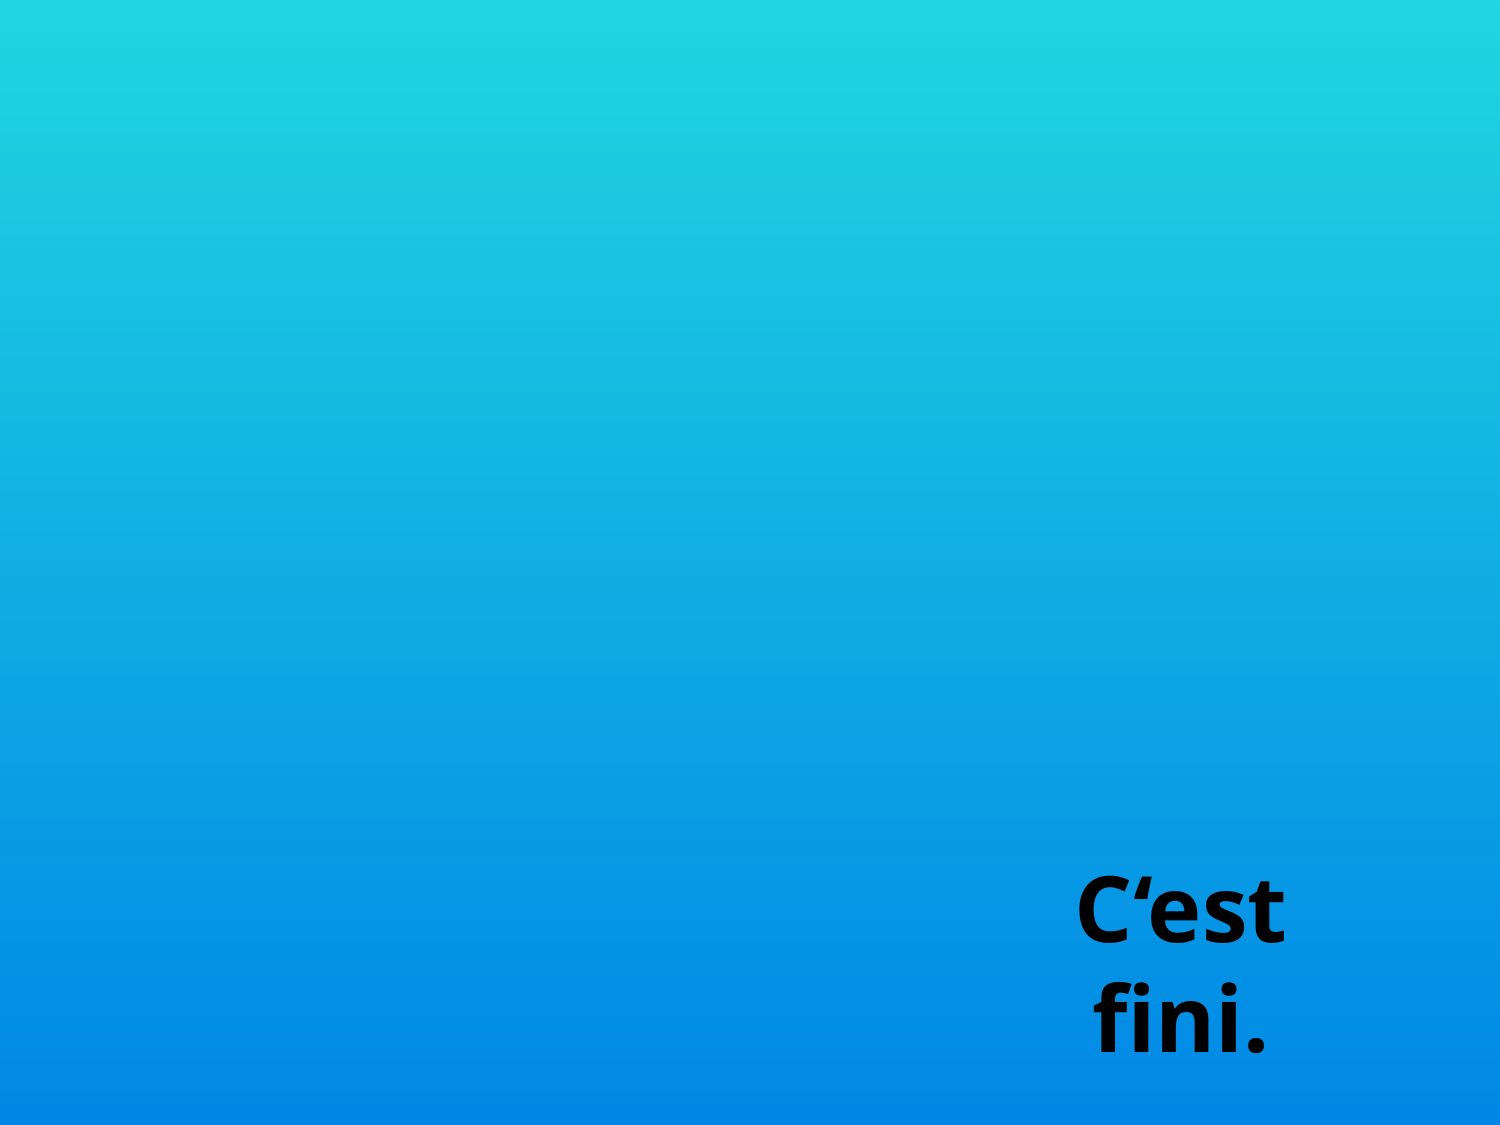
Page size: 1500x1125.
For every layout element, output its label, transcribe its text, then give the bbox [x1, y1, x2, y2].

title C‘est fini. [972, 867, 1390, 1055]
